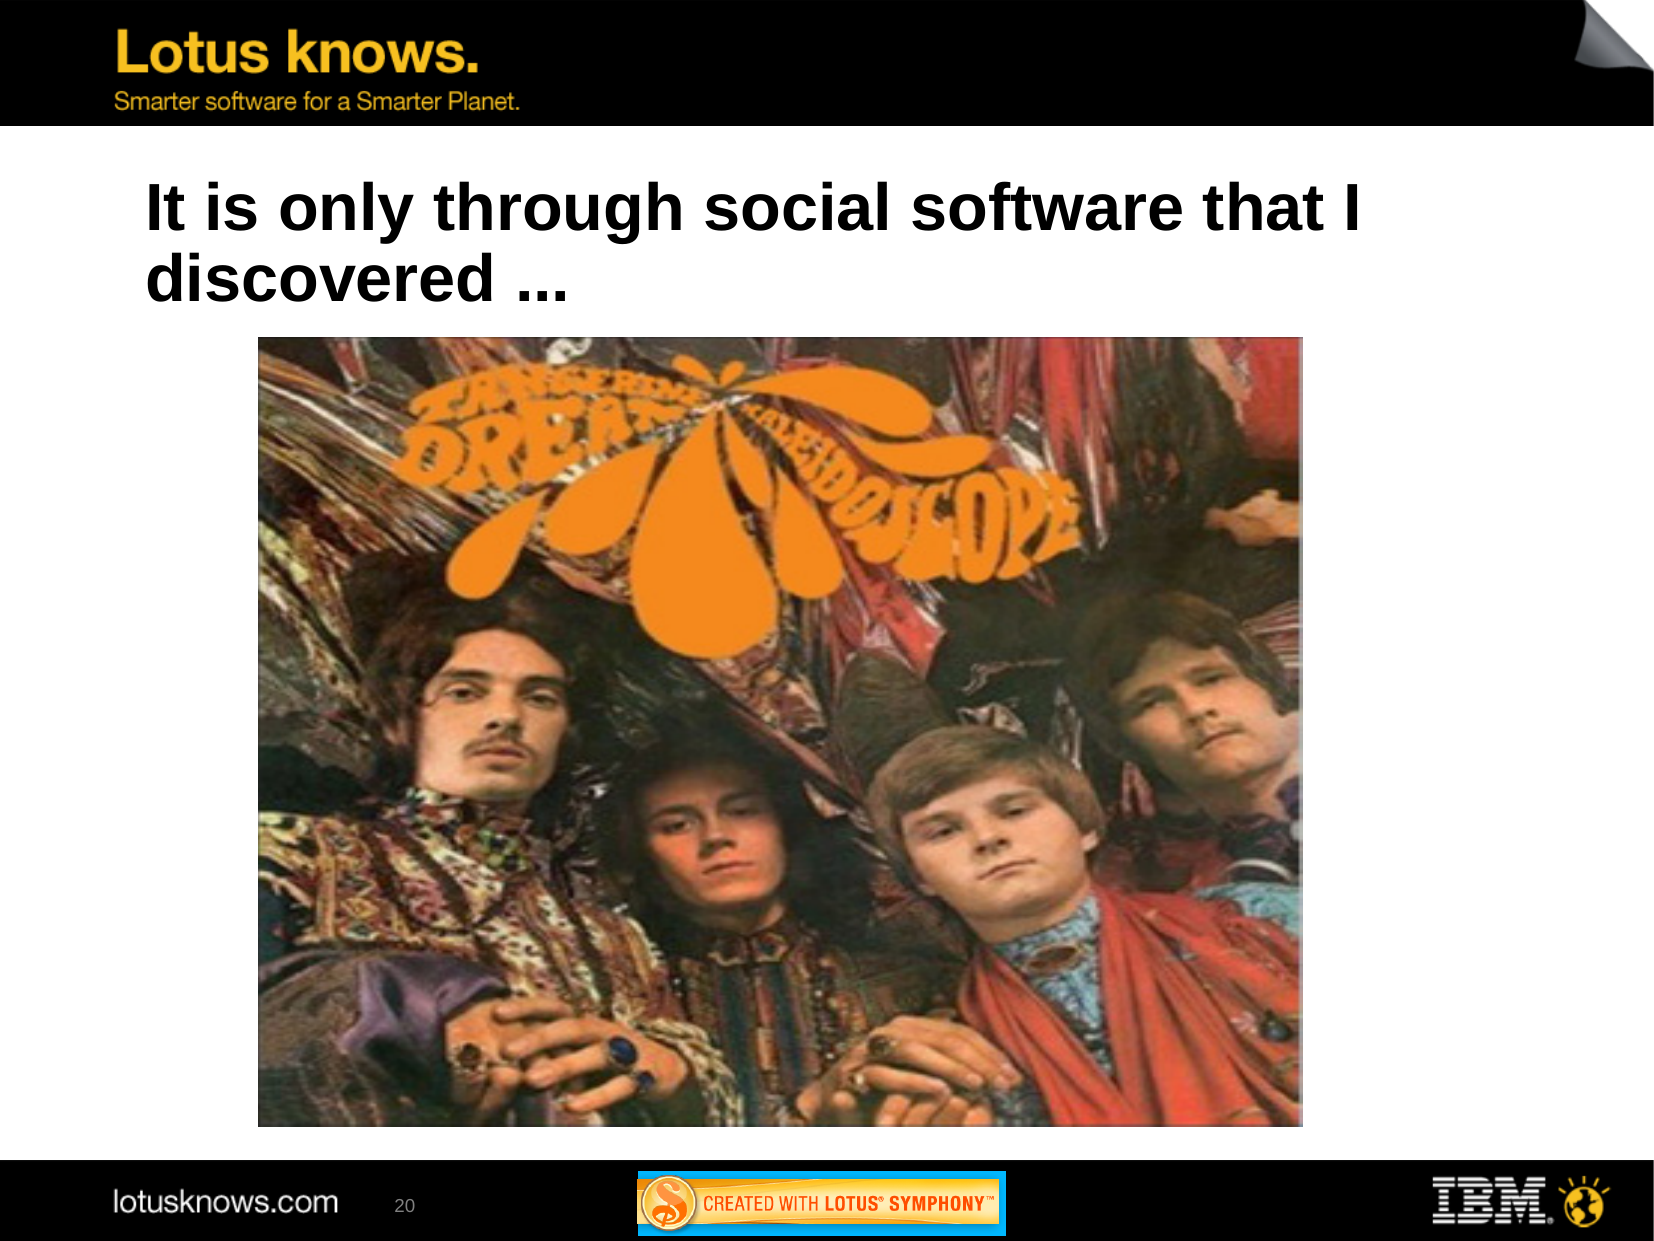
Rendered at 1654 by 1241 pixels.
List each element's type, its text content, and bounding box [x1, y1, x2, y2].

picture [0, 1160, 1654, 1241]
picture [258, 337, 1303, 1127]
title It is only through social software that I discovered ... [145, 144, 1513, 316]
picture [0, 0, 1654, 126]
